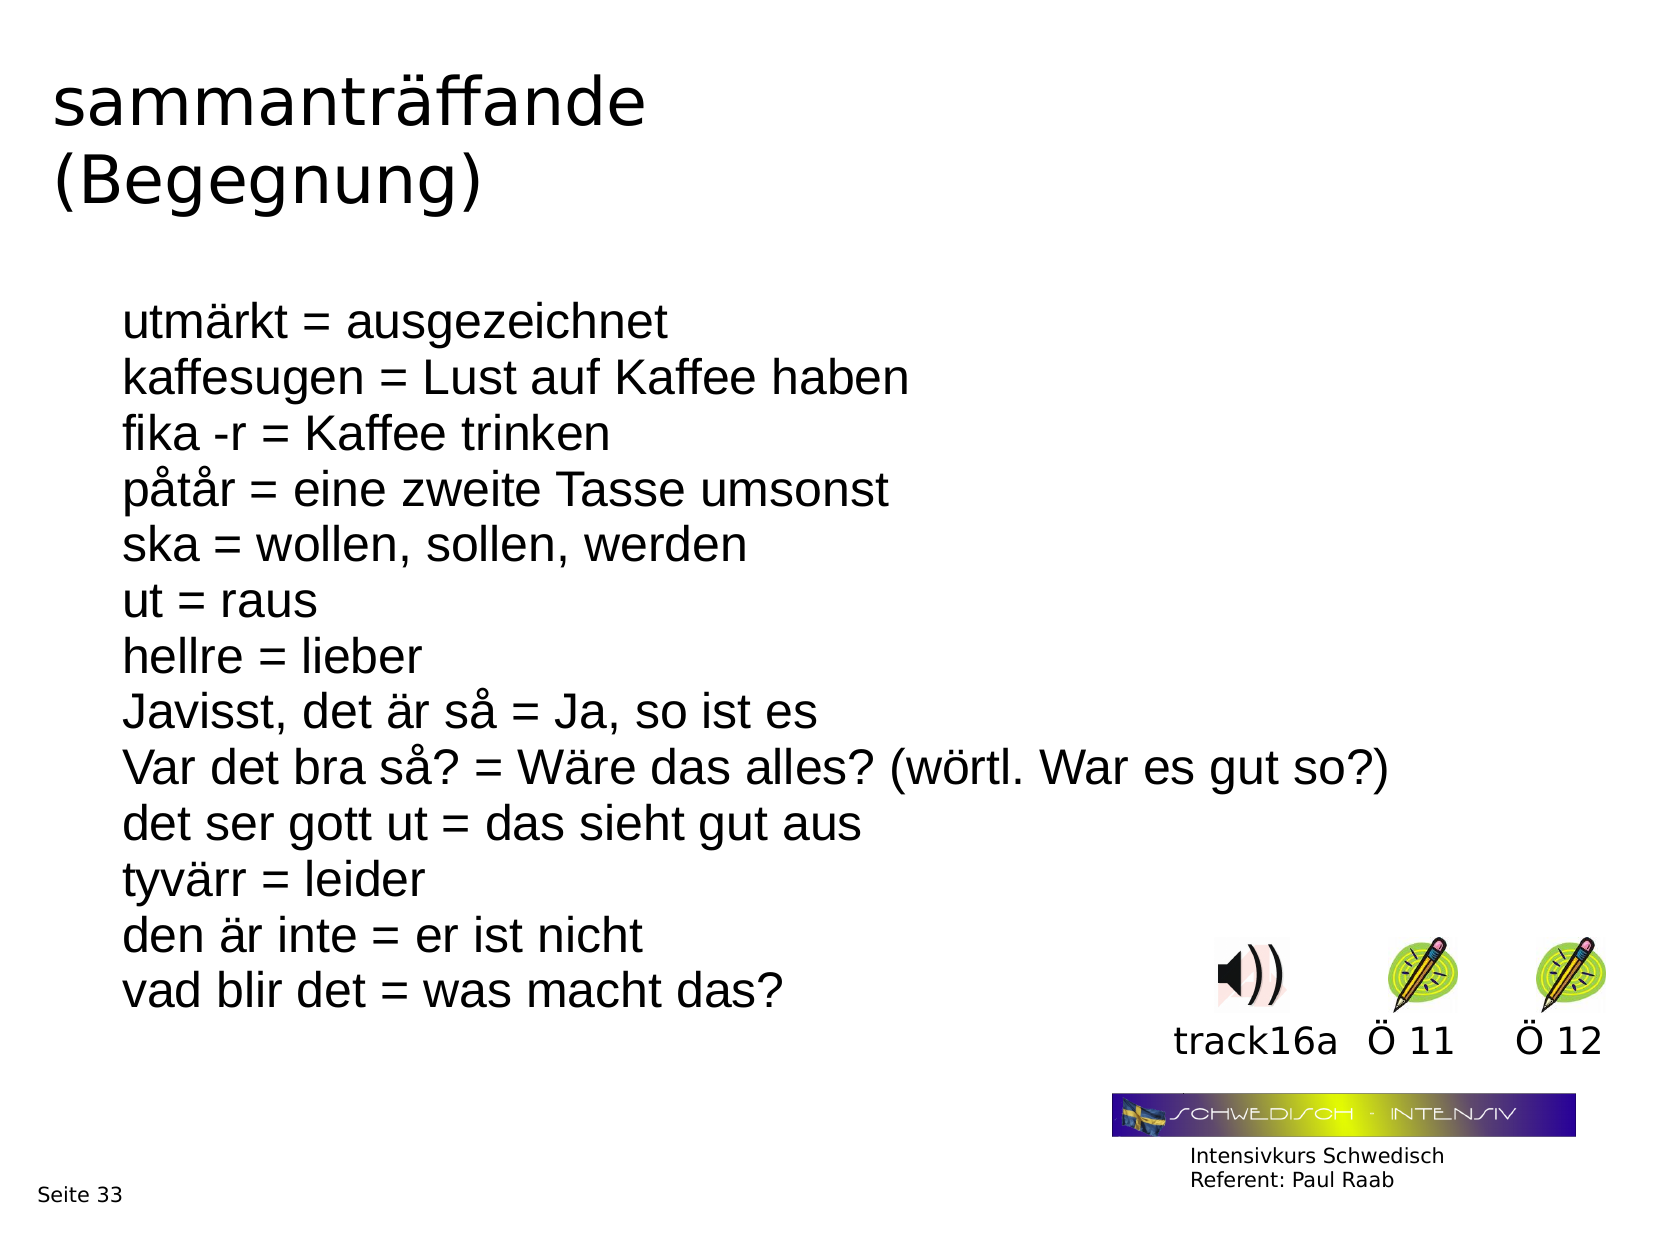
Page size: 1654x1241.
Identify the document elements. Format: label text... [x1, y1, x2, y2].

picture [1214, 937, 1290, 1012]
text_box sammanträffande (Begegnung) [37, 56, 713, 227]
picture [1536, 937, 1606, 1012]
picture [1388, 937, 1458, 1012]
text_box Ö 12 [1500, 1012, 1630, 1071]
text_box track16a [1158, 1012, 1352, 1071]
text_box Ö 11 [1352, 1012, 1500, 1071]
picture [1112, 1093, 1576, 1137]
text_box utmärkt = ausgezeichnet kaffesugen = Lust auf Kaffee haben fika -r = Kaffee trinken påtår = eine zweite Tasse umsonst ska = wollen, sollen, werden ut = raus hellre = lieber Javisst, det är så = Ja, so ist es Var det bra så? = Wäre das alles? (wörtl. War es gut so?) det ser gott ut = das sieht gut aus tyvärr = leider den är inte = er ist nicht vad blir det = was macht das? [107, 286, 1426, 1026]
